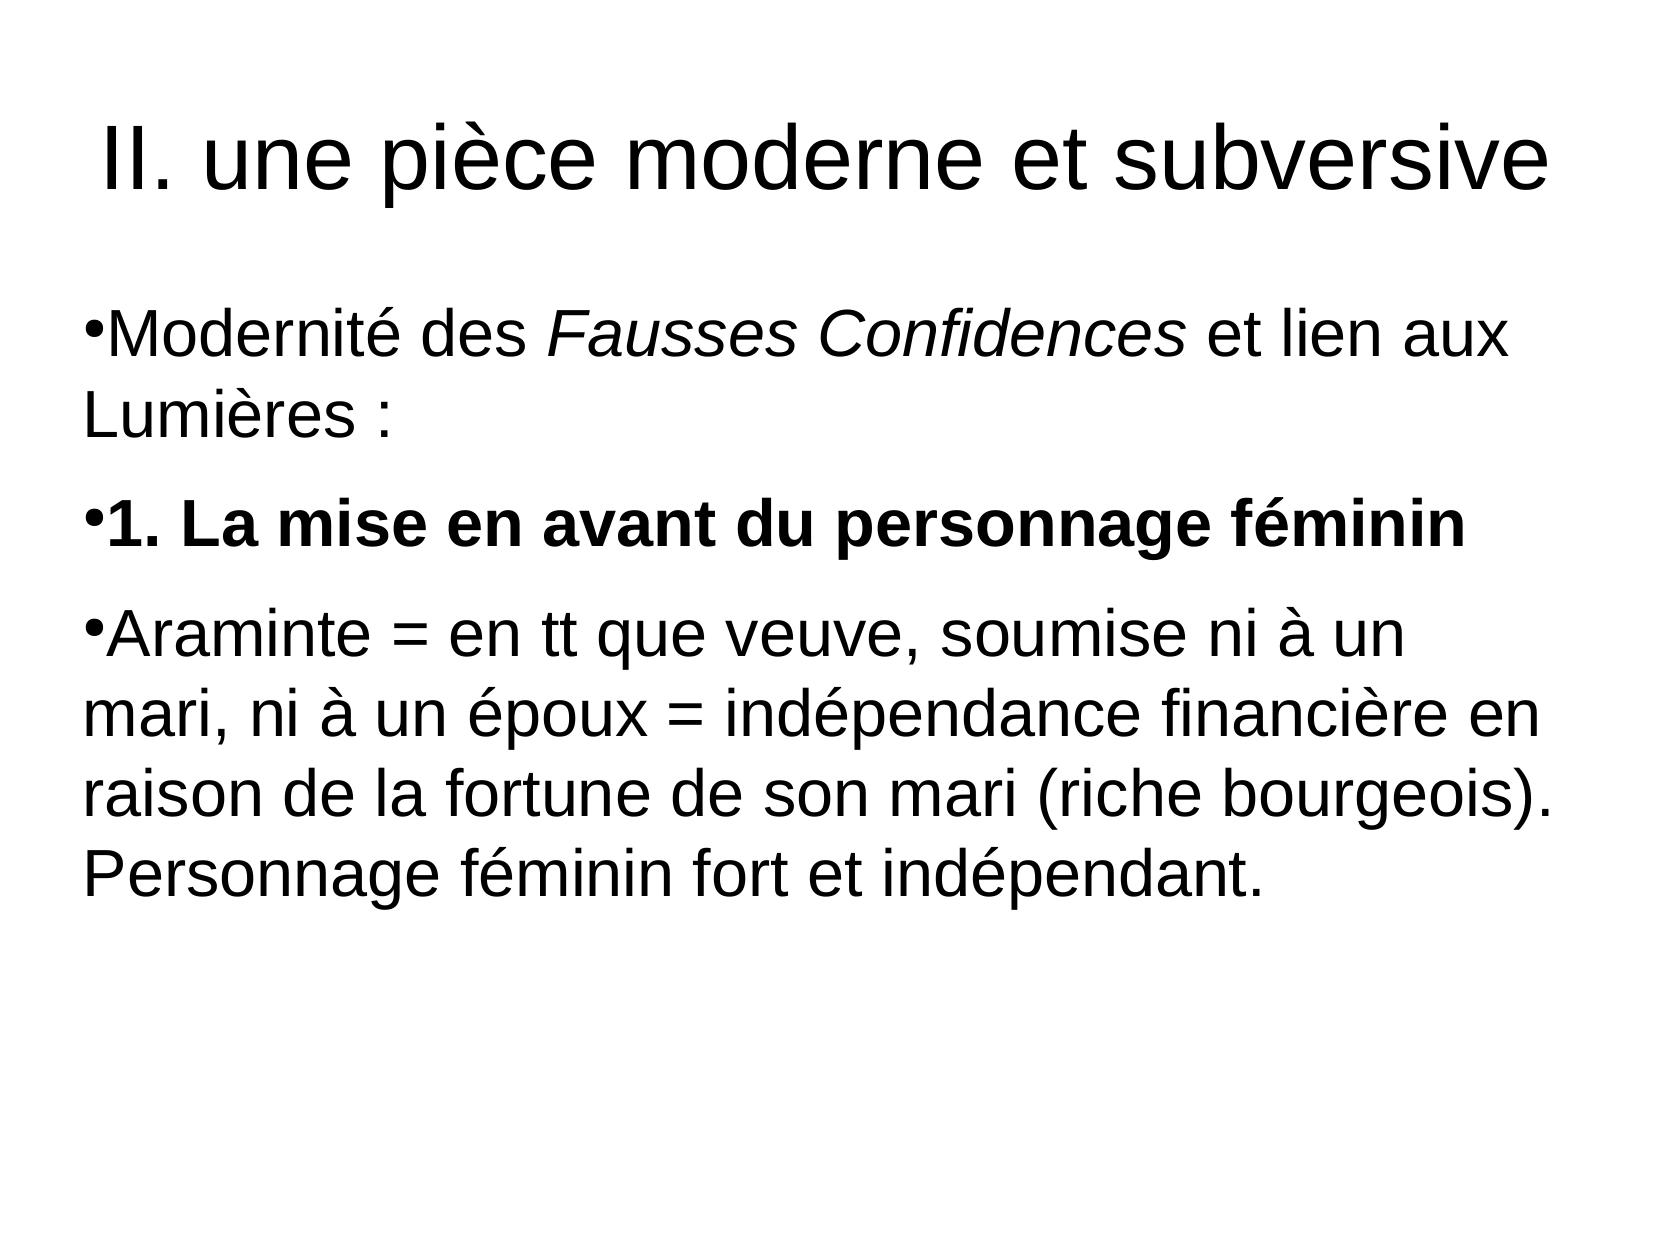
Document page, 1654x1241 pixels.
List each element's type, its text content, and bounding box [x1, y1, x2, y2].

list Modernité des Fausses Confidences et lien aux Lumières : 1. La mise en avant du personnage féminin Araminte = en tt que veuve, soumise ni à un mari, ni à un époux = indépendance financière en raison de la fortune de son mari (riche bourgeois). Personnage féminin fort et indépendant. [82, 290, 1571, 1010]
title II. une pièce moderne et subversive [82, 49, 1571, 257]
